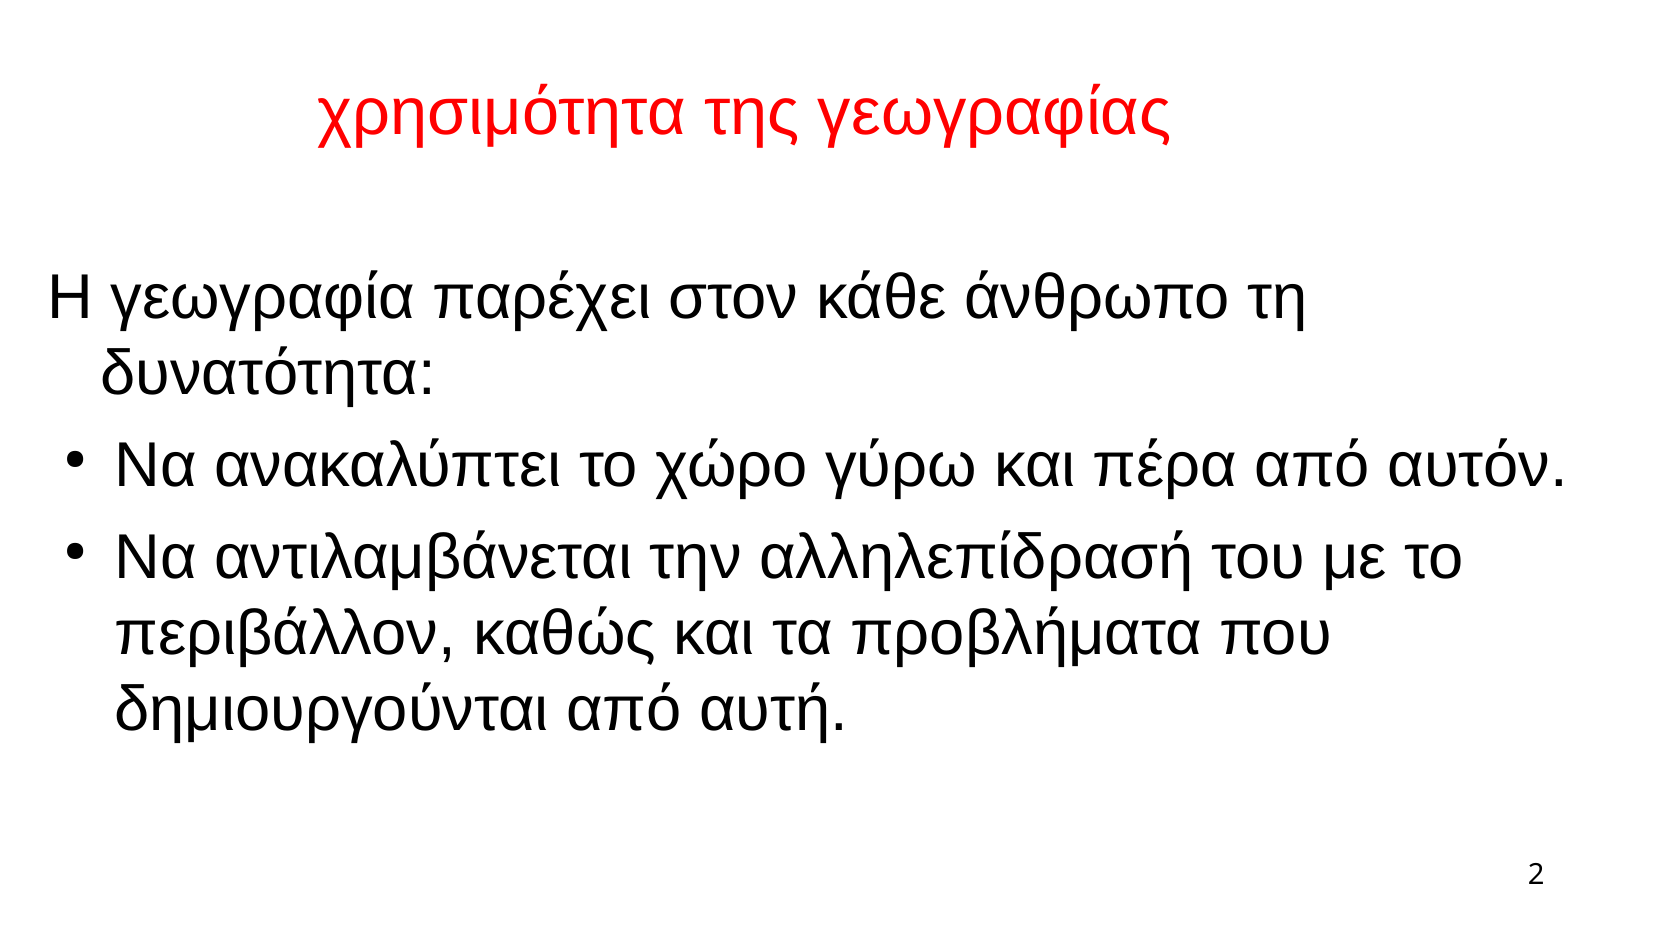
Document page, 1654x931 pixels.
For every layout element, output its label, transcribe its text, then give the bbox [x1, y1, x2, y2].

list Η γεωγραφία παρέχει στον κάθε άνθρωπο τη δυνατότητα: Να ανακαλύπτει το χώρο γύρω και πέρα από αυτόν. Να αντιλαμβάνεται την αλληλεπίδρασή του με το περιβάλλον, καθώς και τα προβλήματα που δημιουργούνται από αυτή. [32, 247, 1609, 824]
title χρησιμότητα της γεωγραφίας [123, 20, 1367, 155]
text_box <αριθμός> [1214, 847, 1560, 910]
